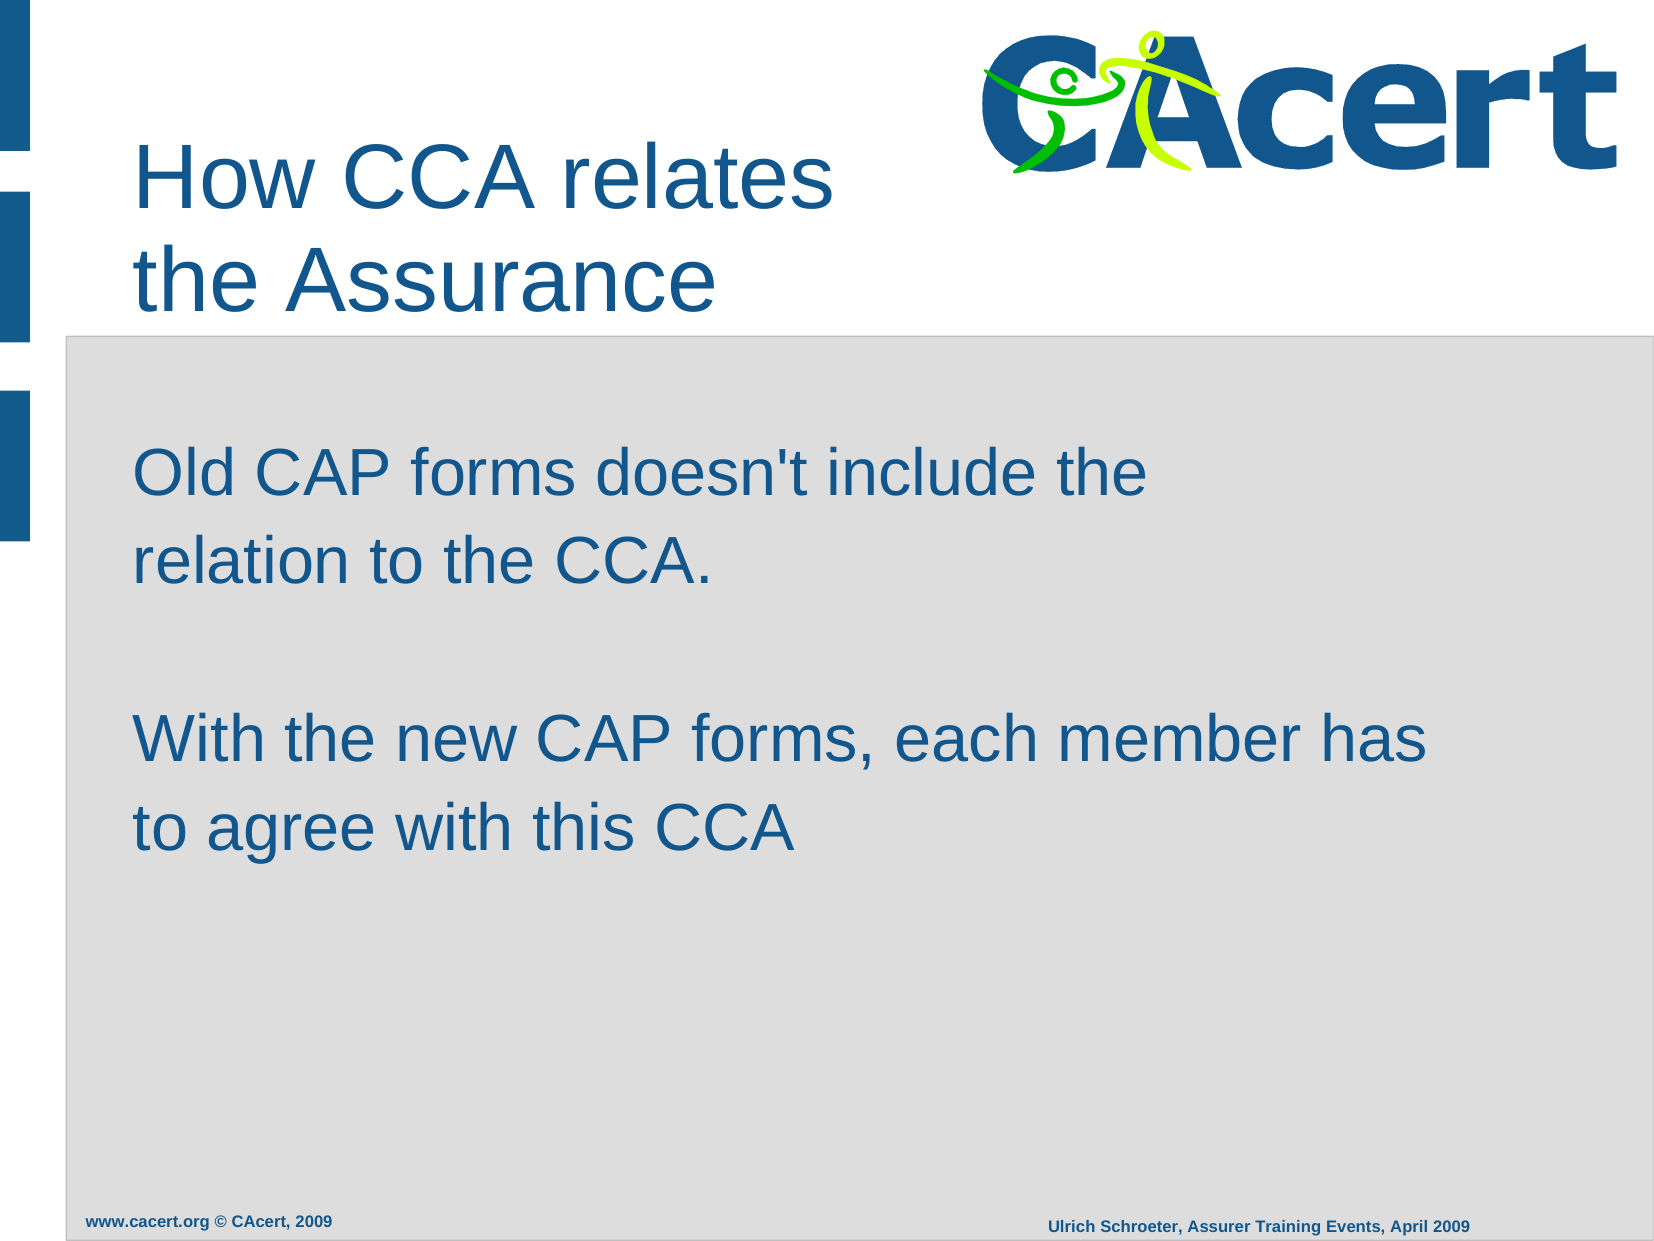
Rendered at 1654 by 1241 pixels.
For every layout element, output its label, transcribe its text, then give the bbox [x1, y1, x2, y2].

text_box Old CAP forms doesn't include the relation to the CCA. With the new CAP forms, each member has to agree with this CCA [118, 413, 1597, 961]
text_box How CCA relates the Assurance [118, 118, 852, 339]
